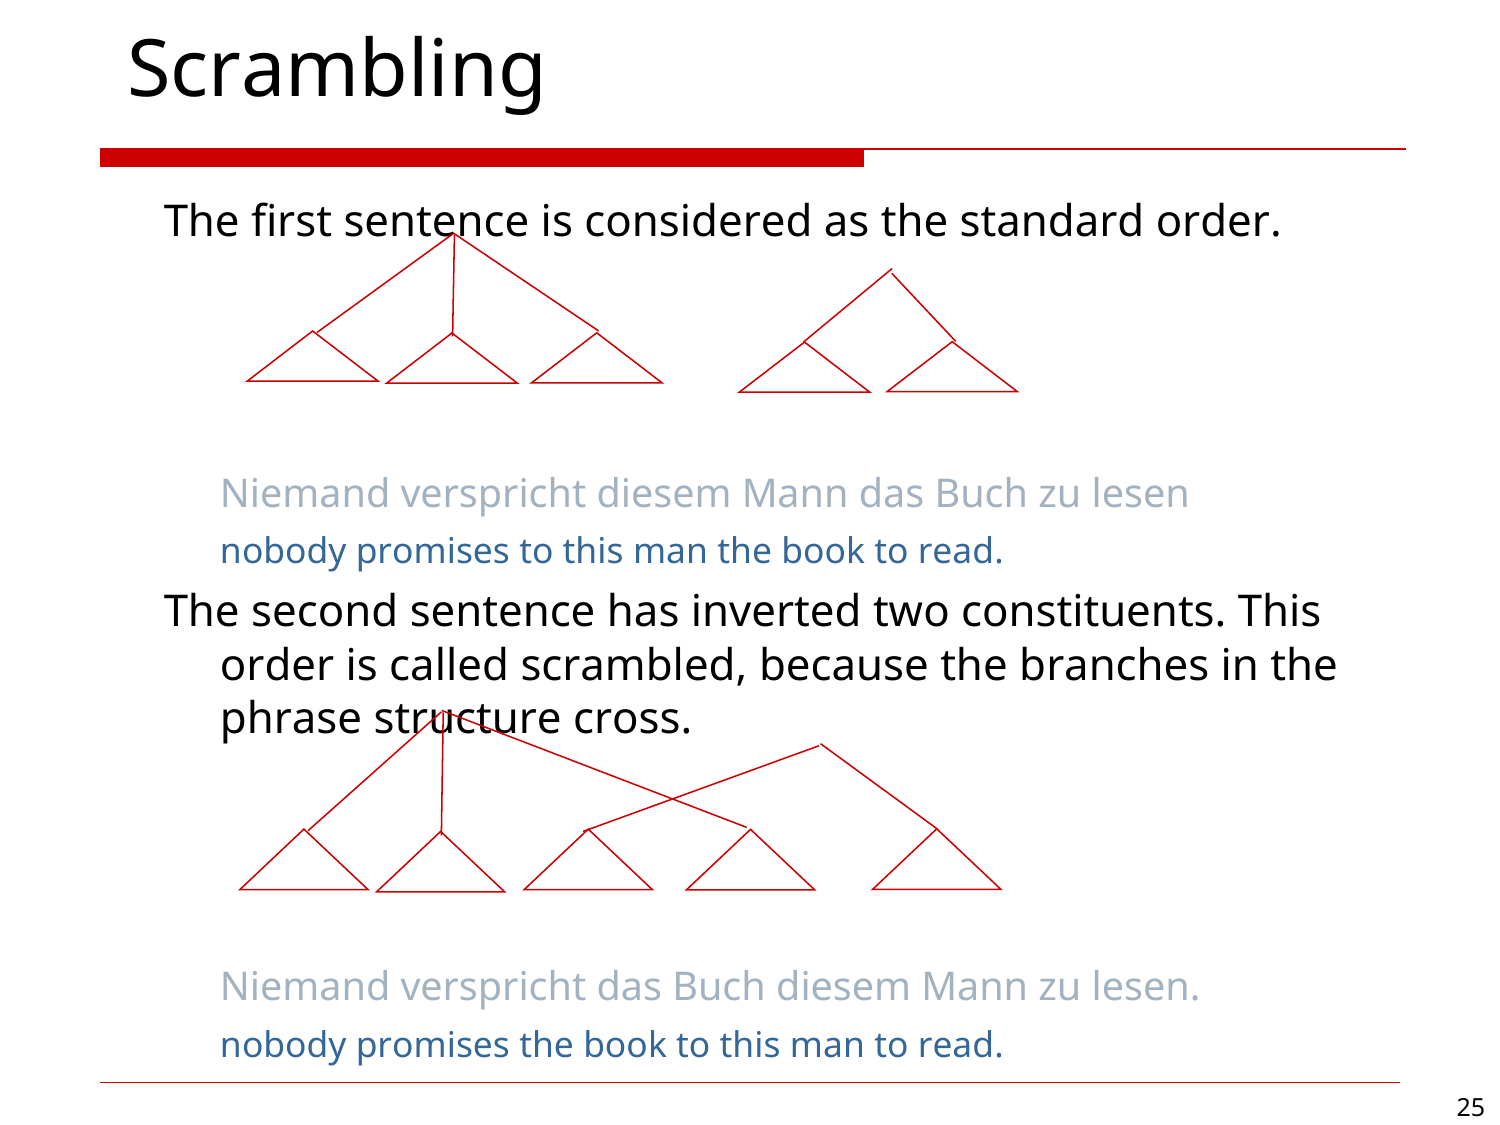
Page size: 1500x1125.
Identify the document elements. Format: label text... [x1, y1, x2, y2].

title Scrambling [112, 17, 1388, 128]
list The first sentence is considered as the standard order. Niemand verspricht diesem Mann das Buch zu lesen nobody promises to this man the book to read. The second sentence has inverted two constituents. This order is called scrambled, because the branches in the phrase structure cross. Niemand verspricht das Buch diesem Mann zu lesen. nobody promises the book to this man to read. [148, 185, 1424, 1032]
